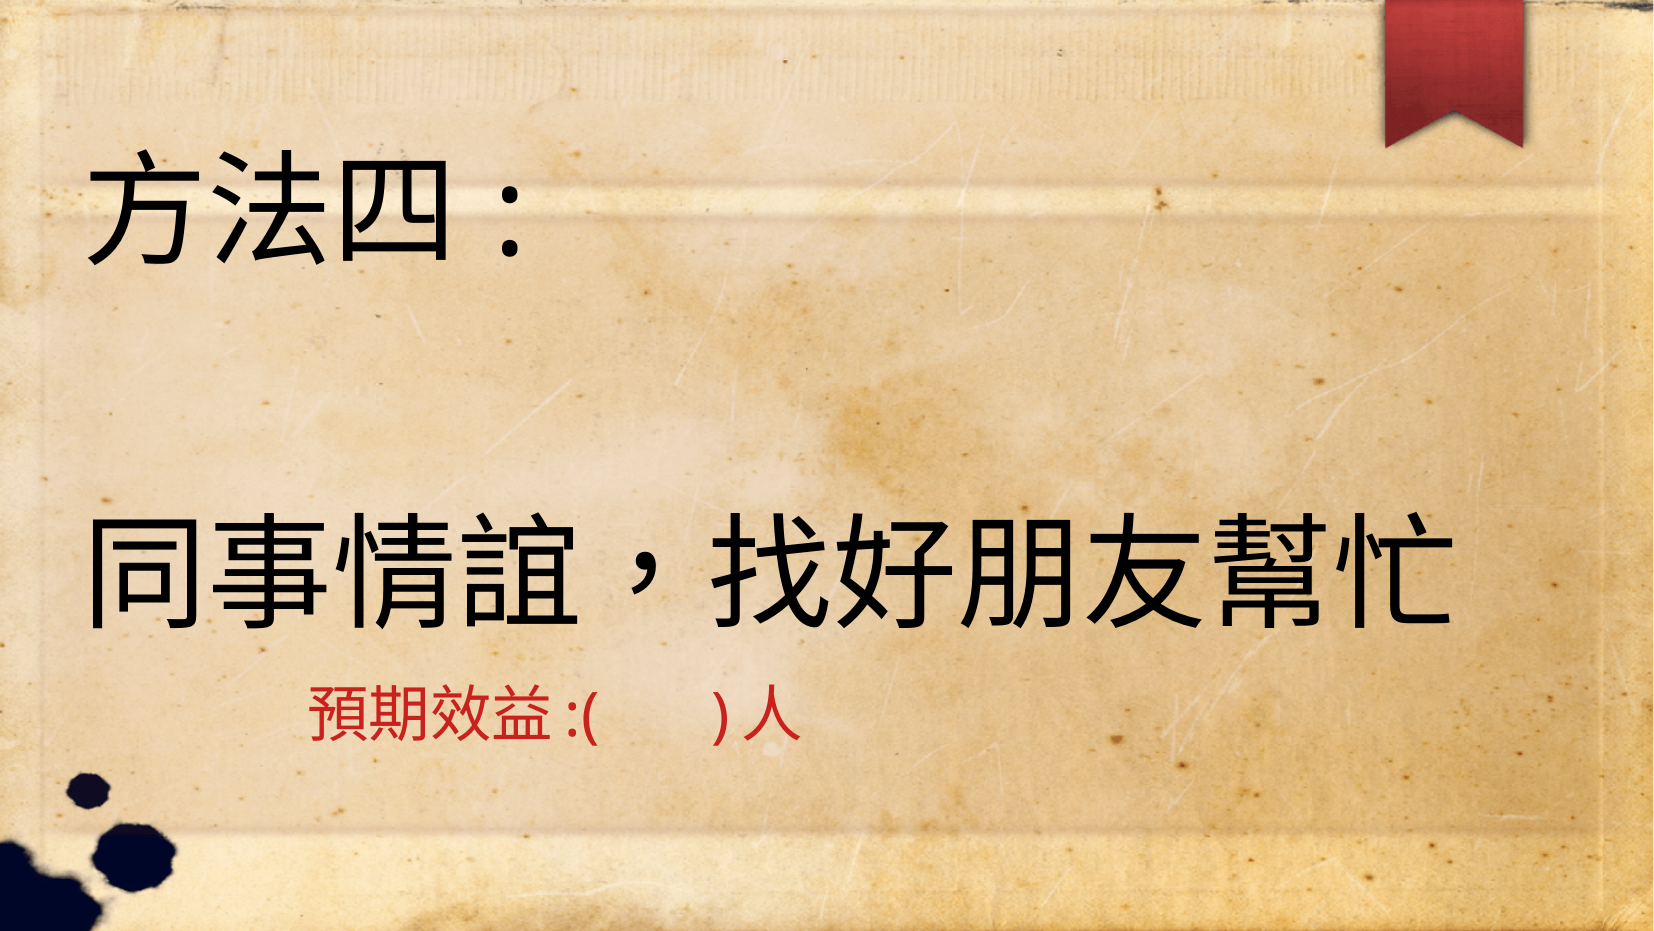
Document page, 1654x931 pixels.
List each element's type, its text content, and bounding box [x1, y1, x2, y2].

picture [0, 0, 1654, 931]
title 方法四: 同事情誼，找好朋友幫忙 [82, 41, 1536, 217]
list 預期效益:( )人 [82, 217, 1538, 758]
